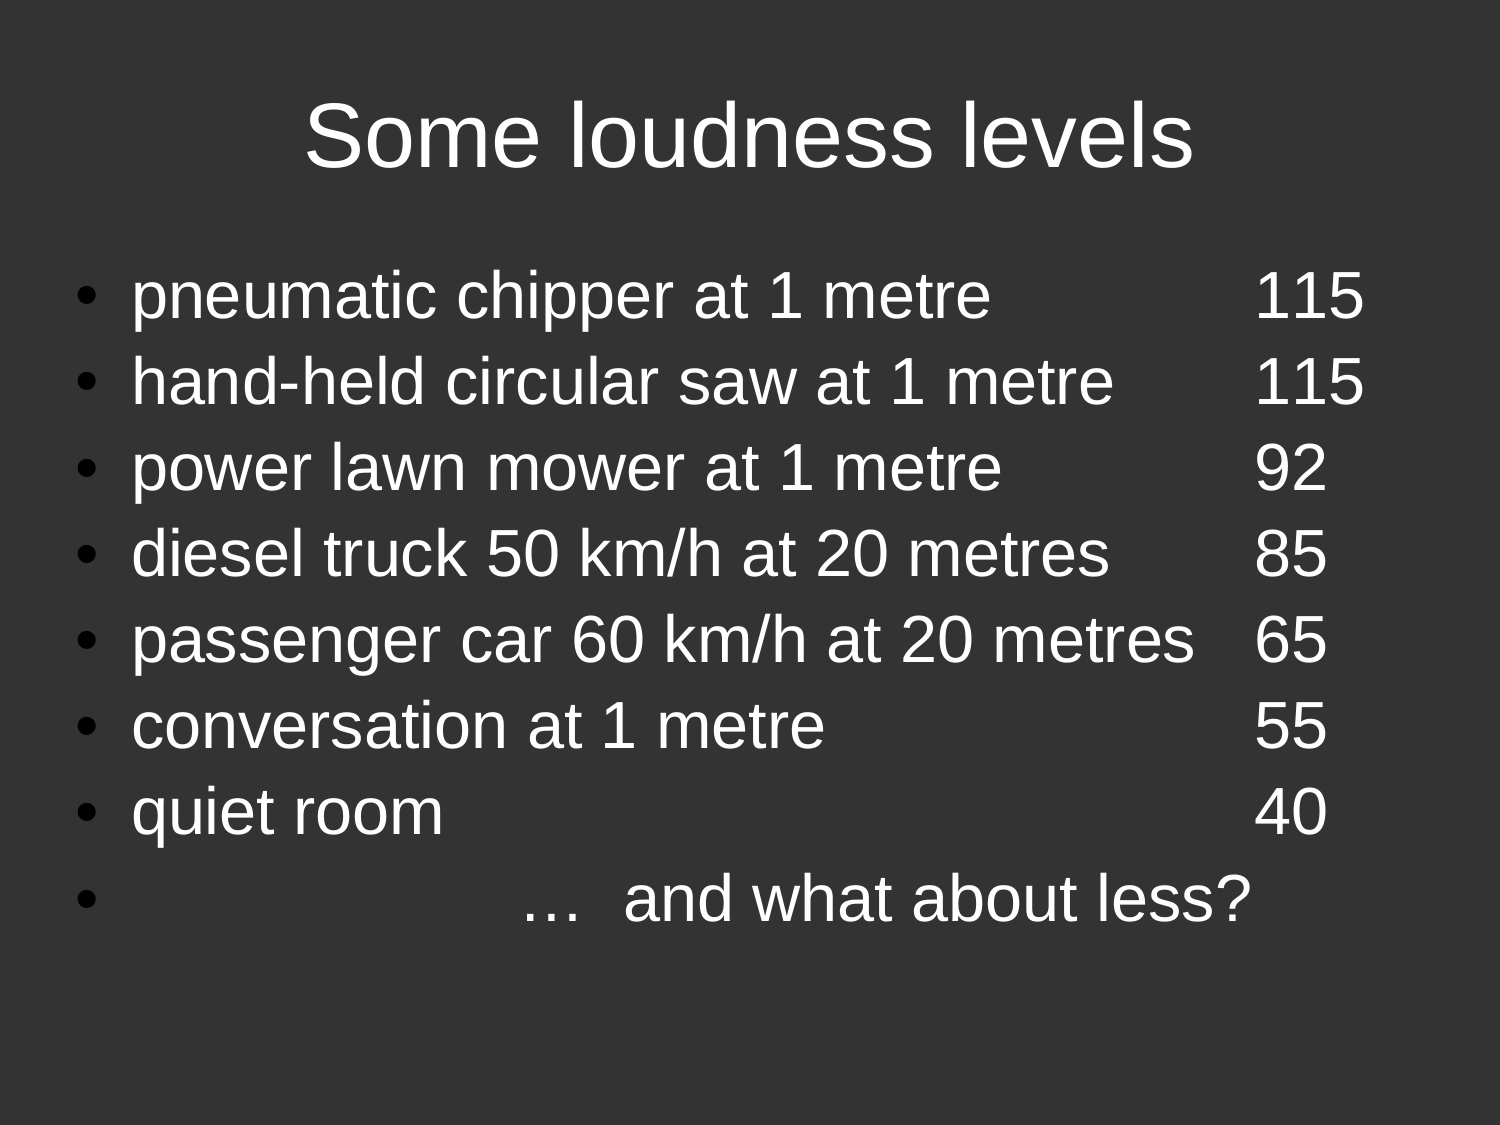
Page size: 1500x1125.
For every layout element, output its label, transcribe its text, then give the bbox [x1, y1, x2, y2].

title Some loudness levels [75, 21, 1425, 257]
list pneumatic chipper at 1 metre 115 hand-held circular saw at 1 metre 115 power lawn mower at 1 metre 92 diesel truck 50 km/h at 20 metres 85 passenger car 60 km/h at 20 metres 65 conversation at 1 metre 55 quiet room 40 … and what about less? [75, 262, 1425, 1005]
